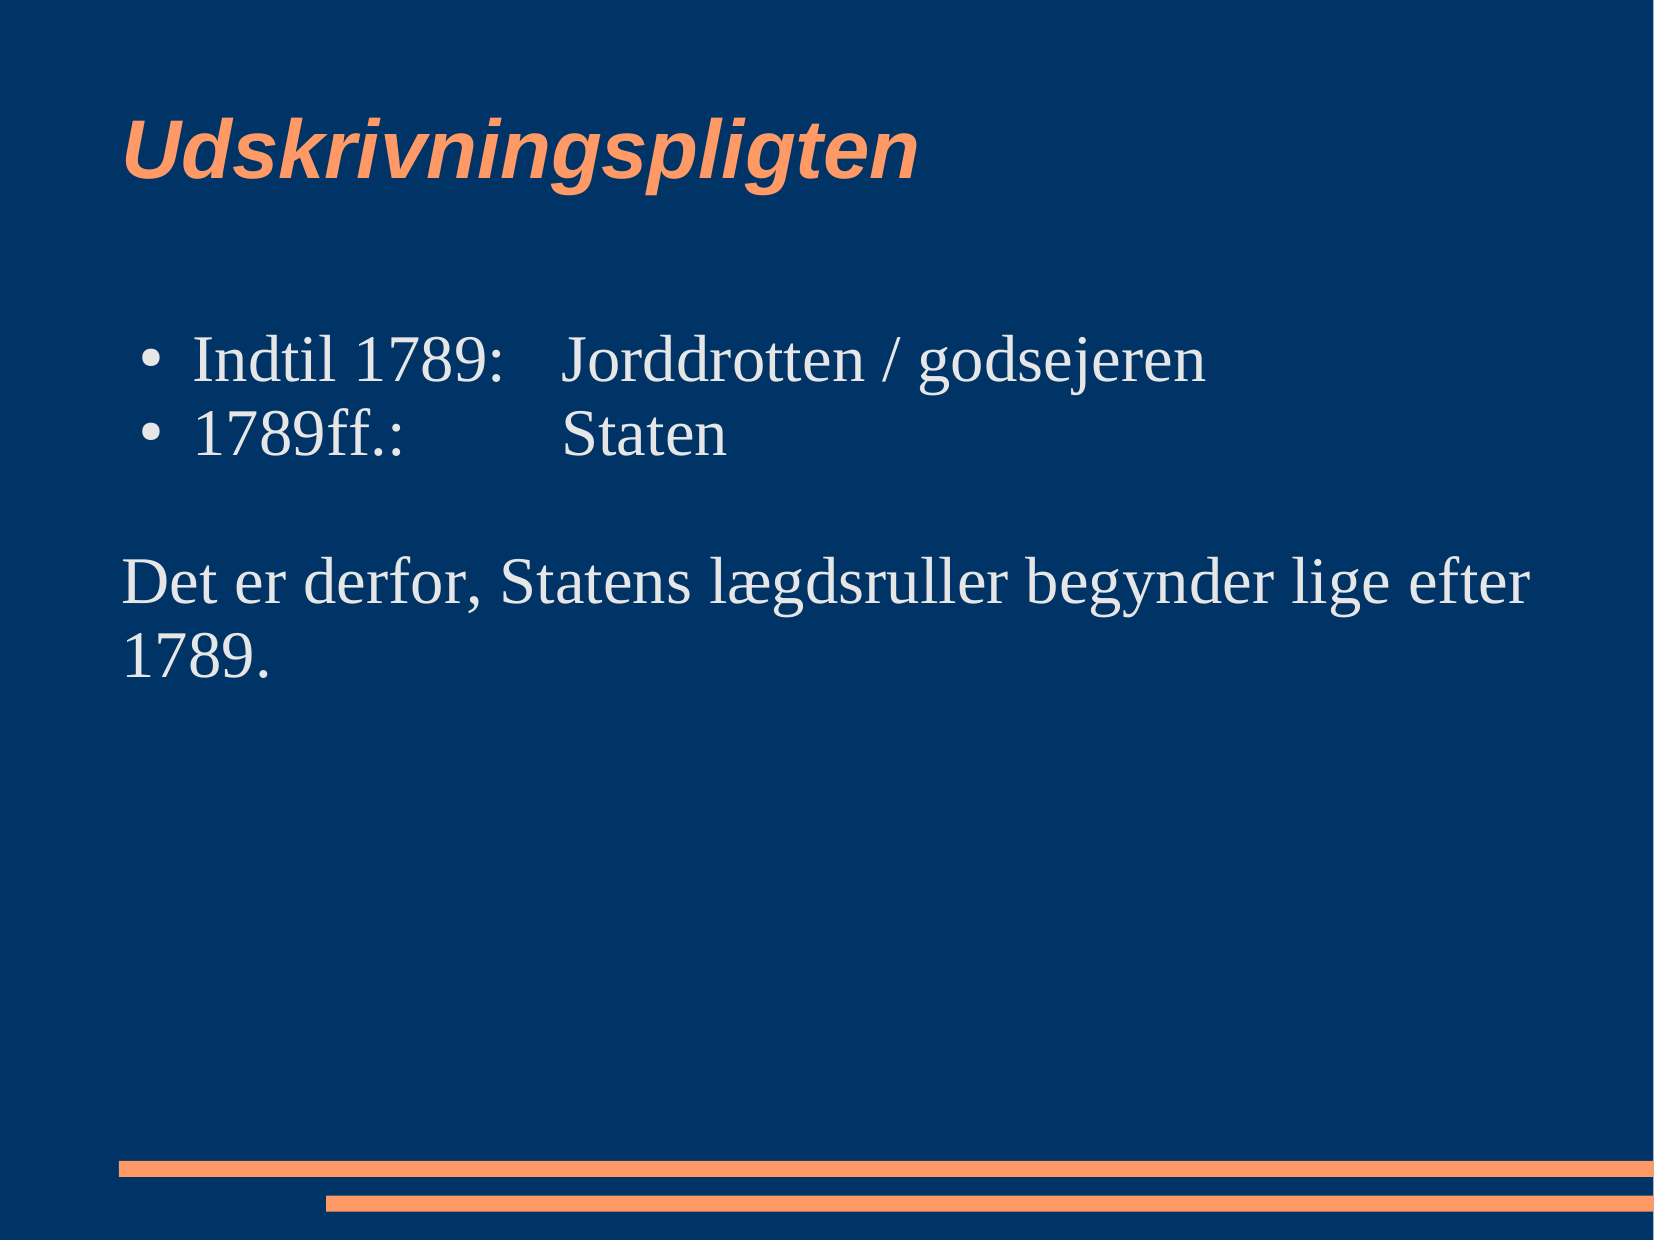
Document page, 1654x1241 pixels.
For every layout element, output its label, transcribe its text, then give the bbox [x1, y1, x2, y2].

list Indtil 1789: Jorddrotten / godsejeren 1789ff.: Staten Det er derfor, Statens lægdsruller begynder lige efter 1789. [121, 322, 1561, 1118]
title Udskrivningspligten [121, 53, 1534, 247]
